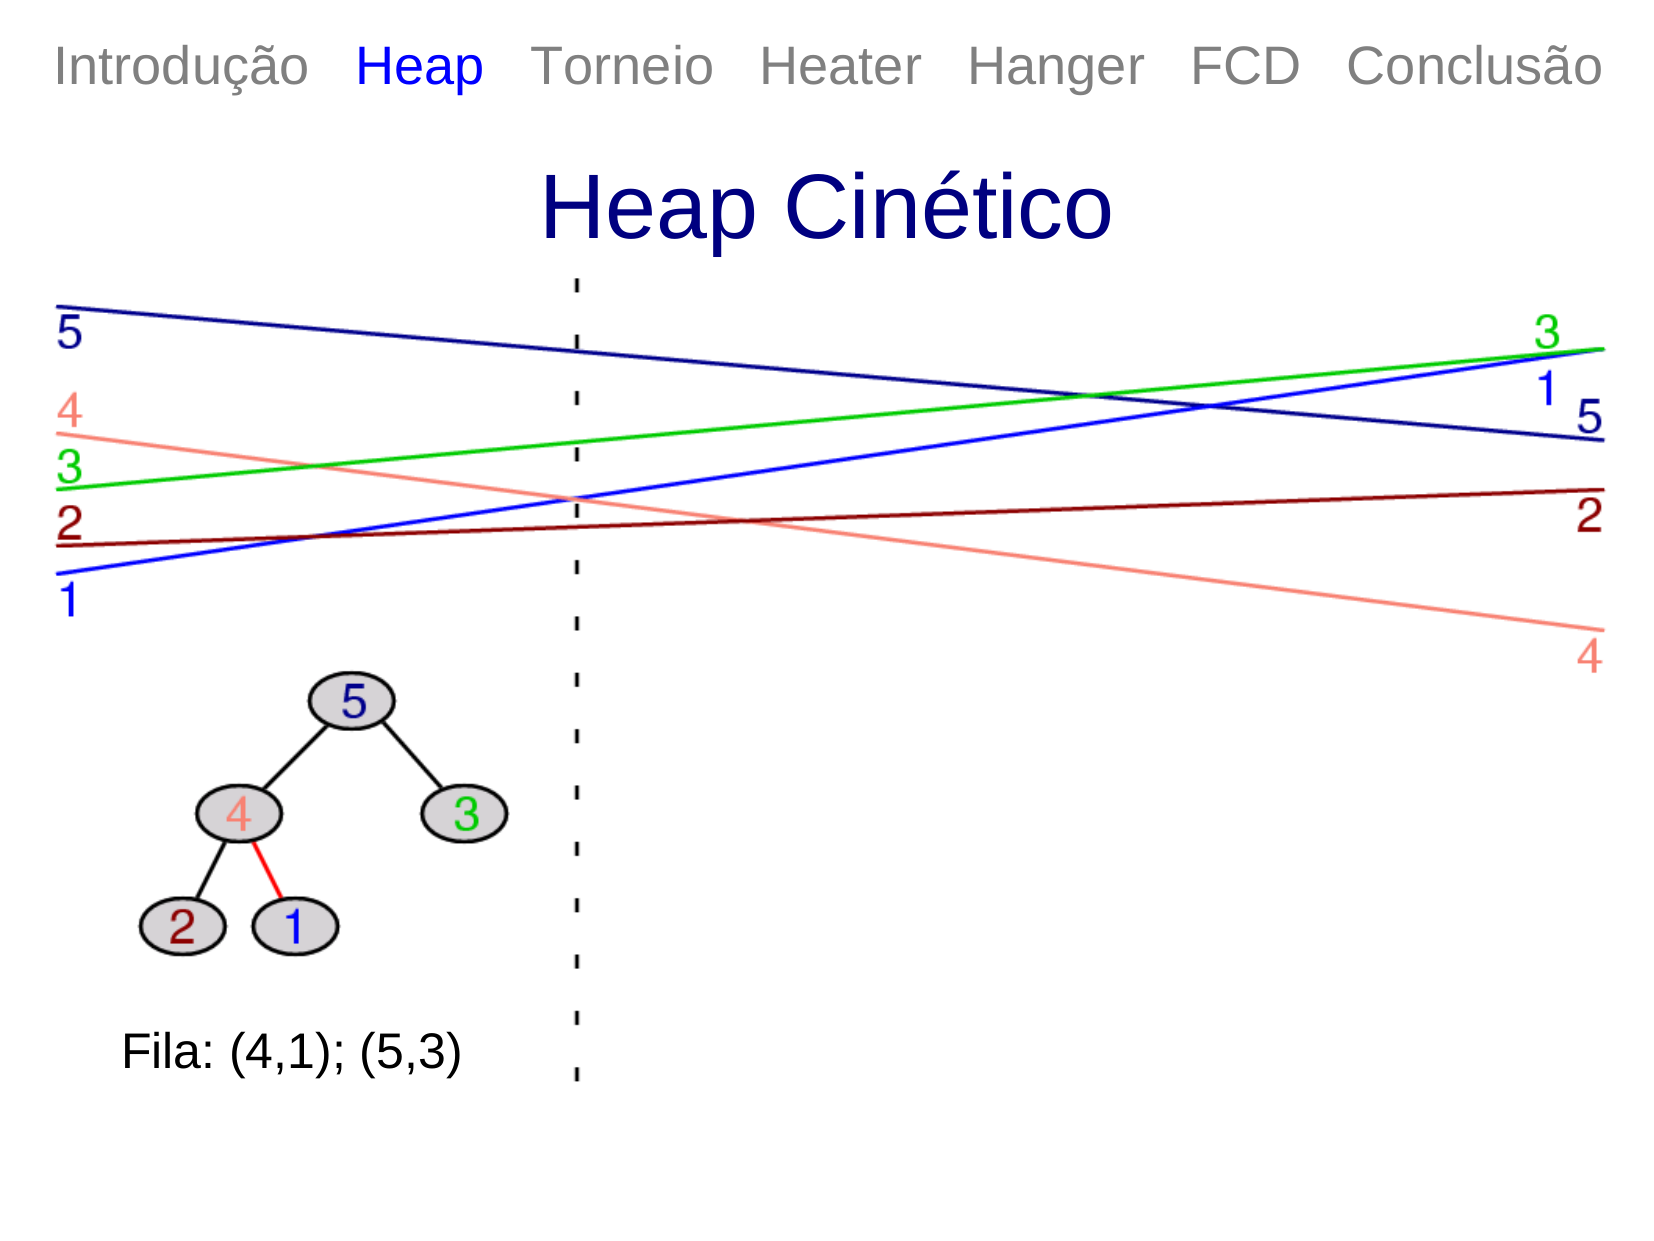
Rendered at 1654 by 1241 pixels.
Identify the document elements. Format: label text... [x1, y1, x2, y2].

text_box Introdução Heap Torneio Heater Hanger FCD Conclusão [30, 35, 1629, 96]
title Heap Cinético [121, 102, 1534, 277]
text_box Fila: (4,1); (5,3) [120, 1023, 464, 1080]
picture [44, 277, 1614, 1091]
